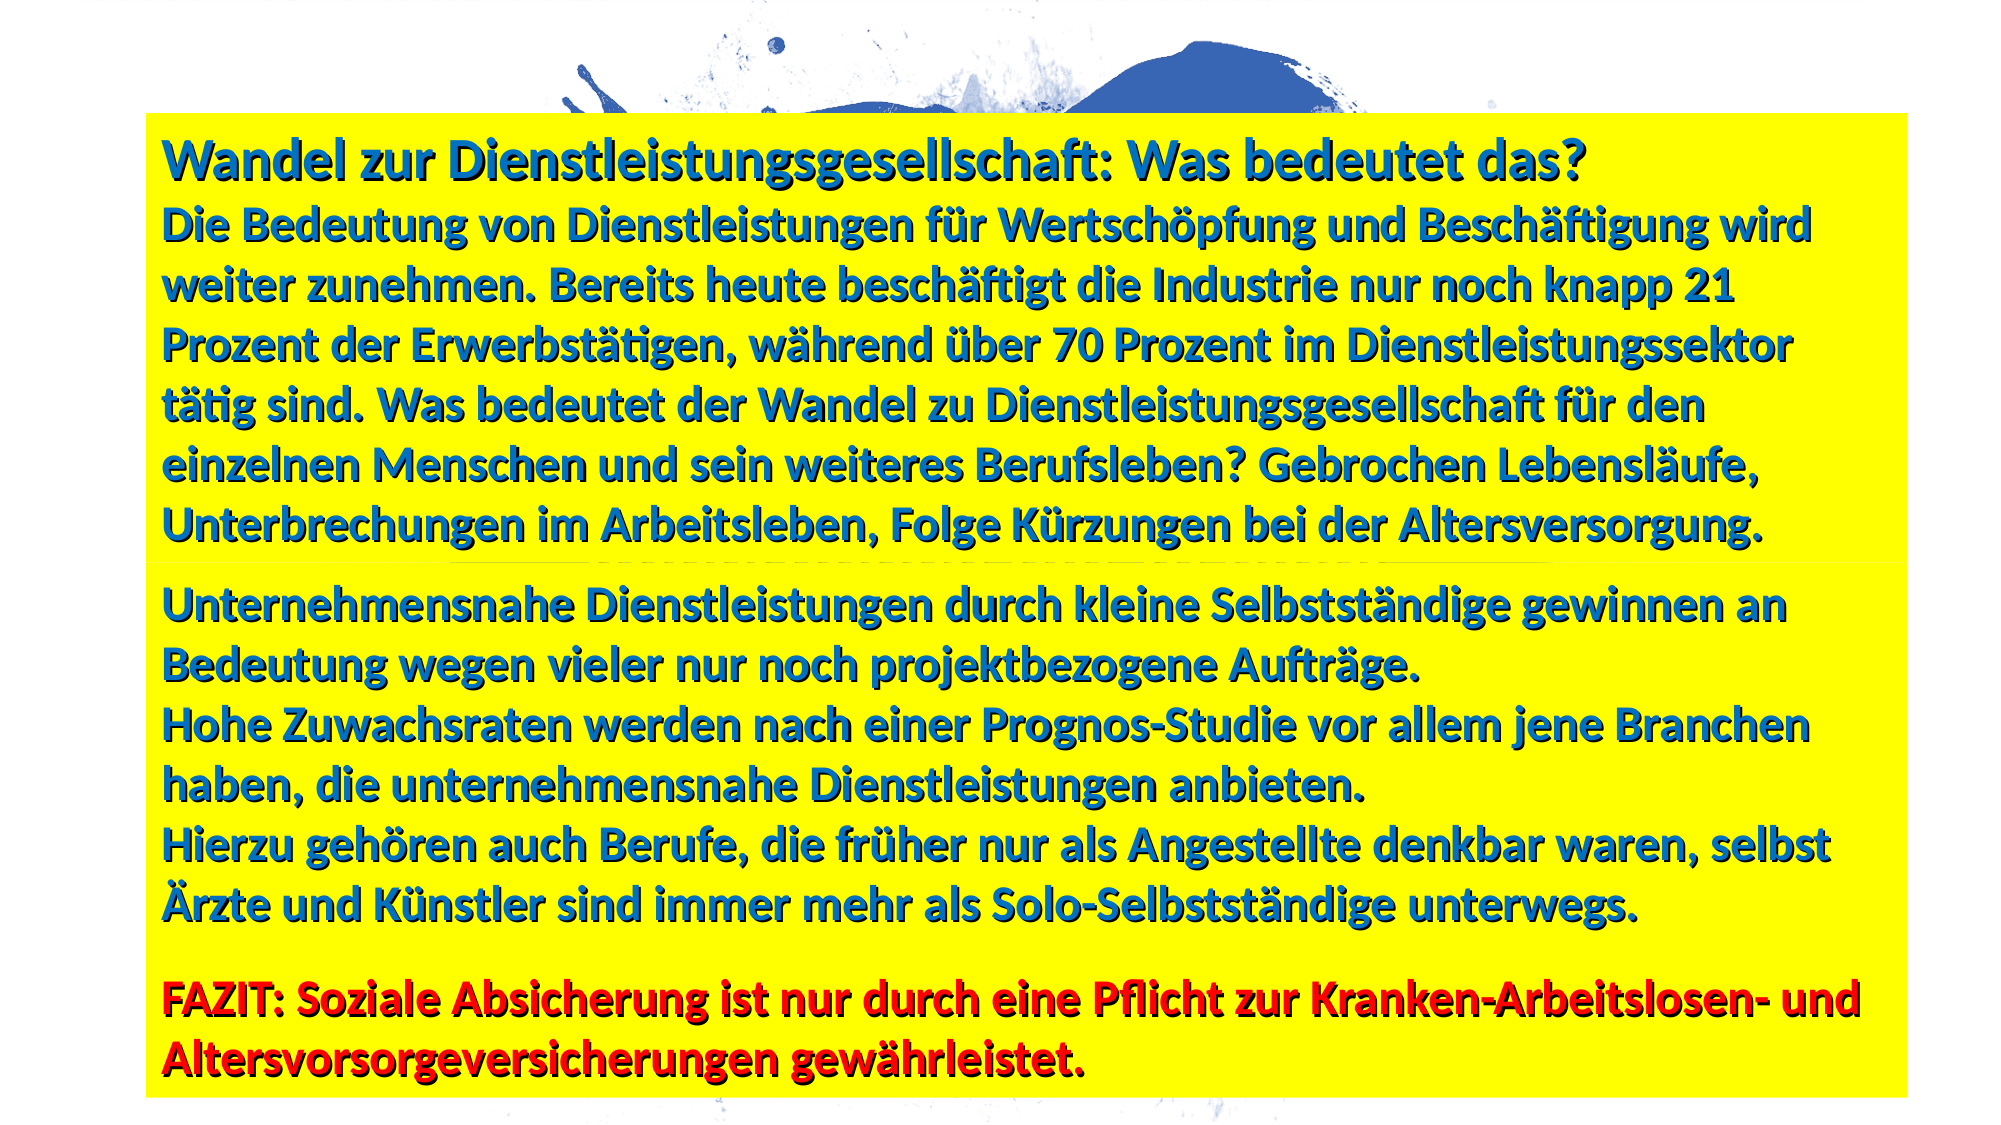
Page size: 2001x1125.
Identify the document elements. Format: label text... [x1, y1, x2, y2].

picture [0, 0, 2000, 1125]
text_box Wandel zur Dienstleistungsgesellschaft: Was bedeutet das? Die Bedeutung von Dienstleistungen für Wertschöpfung und Beschäftigung wird weiter zunehmen. Bereits heute beschäftigt die Industrie nur noch knapp 21 Prozent der Erwerbstätigen, während über 70 Prozent im Dienstleistungssektor tätig sind. Was bedeutet der Wandel zu Dienstleistungsgesellschaft für den einzelnen Menschen und sein weiteres Berufsleben? Gebrochen Lebensläufe, Unterbrechungen im Arbeitsleben, Folge Kürzungen bei der Altersversorgung. [146, 113, 1908, 562]
text_box Unternehmensnahe Dienstleistungen durch kleine Selbstständige gewinnen an Bedeutung wegen vieler nur noch projektbezogene Aufträge. Hohe Zuwachsraten werden nach einer Prognos-Studie vor allem jene Branchen haben, die unternehmensnahe Dienstleistungen anbieten. Hierzu gehören auch Berufe, die früher nur als Angestellte denkbar waren, selbst Ärzte und Künstler sind immer mehr als Solo-Selbstständige unterwegs. FAZIT: Soziale Absicherung ist nur durch eine Pflicht zur Kranken-Arbeitslosen- und Altersvorsorgeversicherungen gewährleistet. [146, 562, 1908, 1098]
